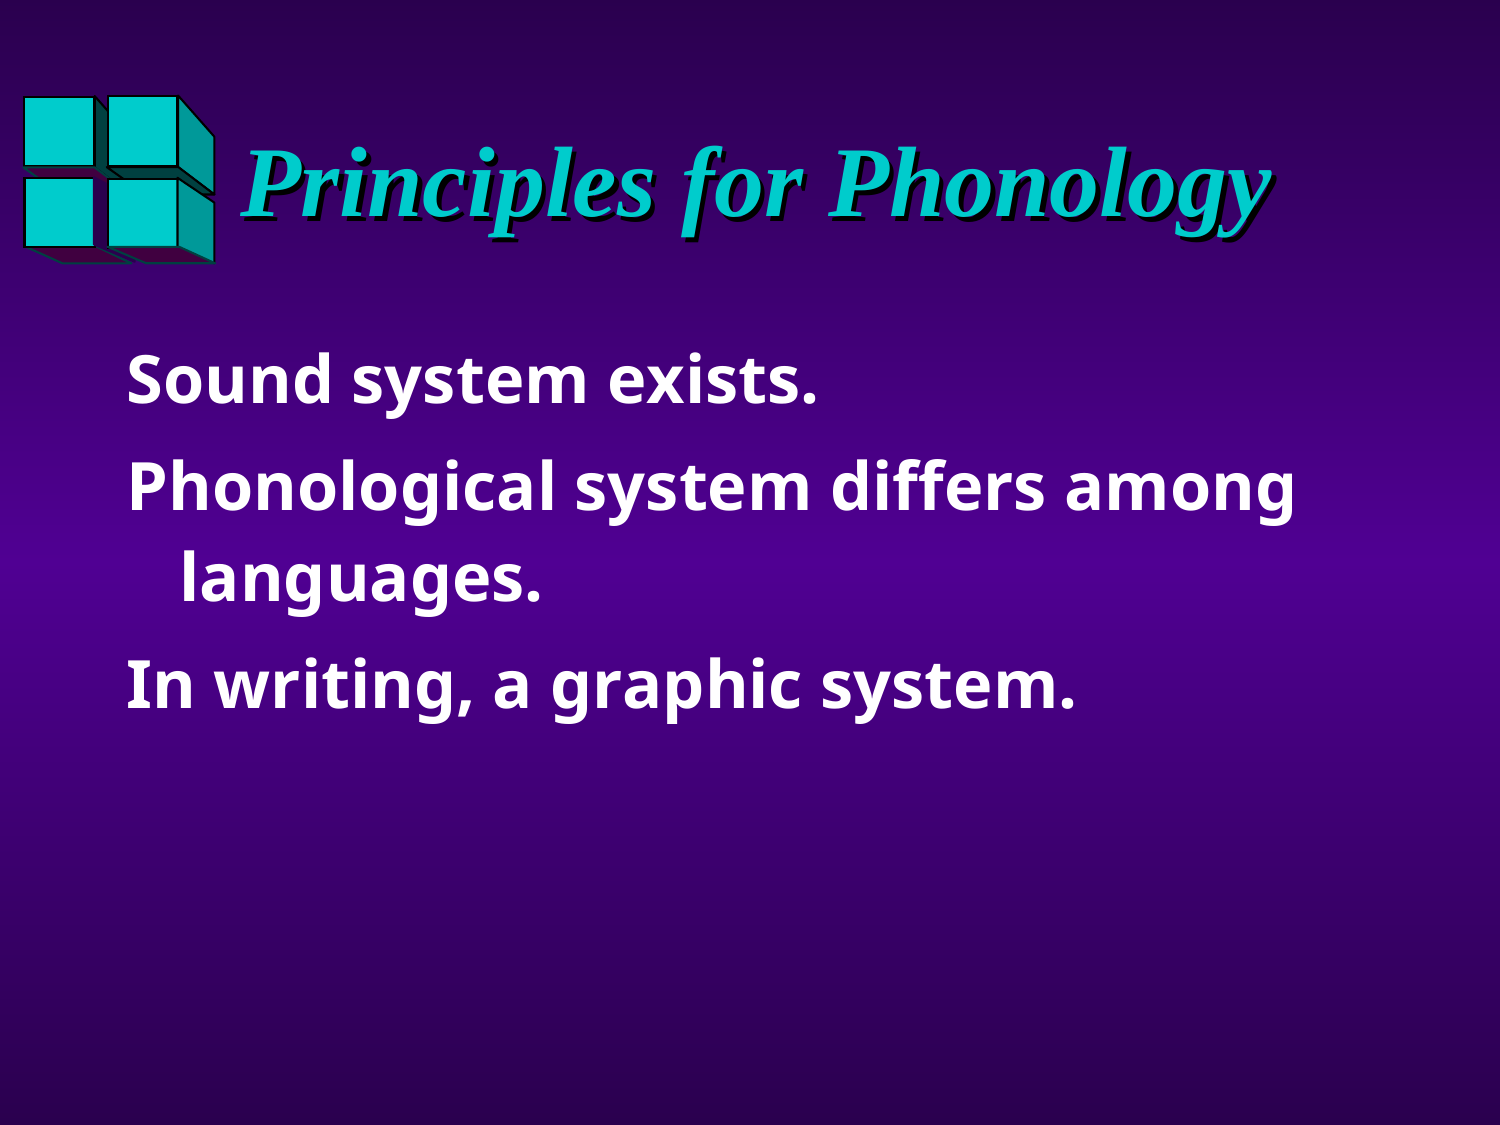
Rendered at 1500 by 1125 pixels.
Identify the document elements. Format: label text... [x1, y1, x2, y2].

list Sound system exists. Phonological system differs among languages. In writing, a graphic system. [112, 324, 1388, 1001]
title Principles for Phonology [224, 78, 1388, 288]
